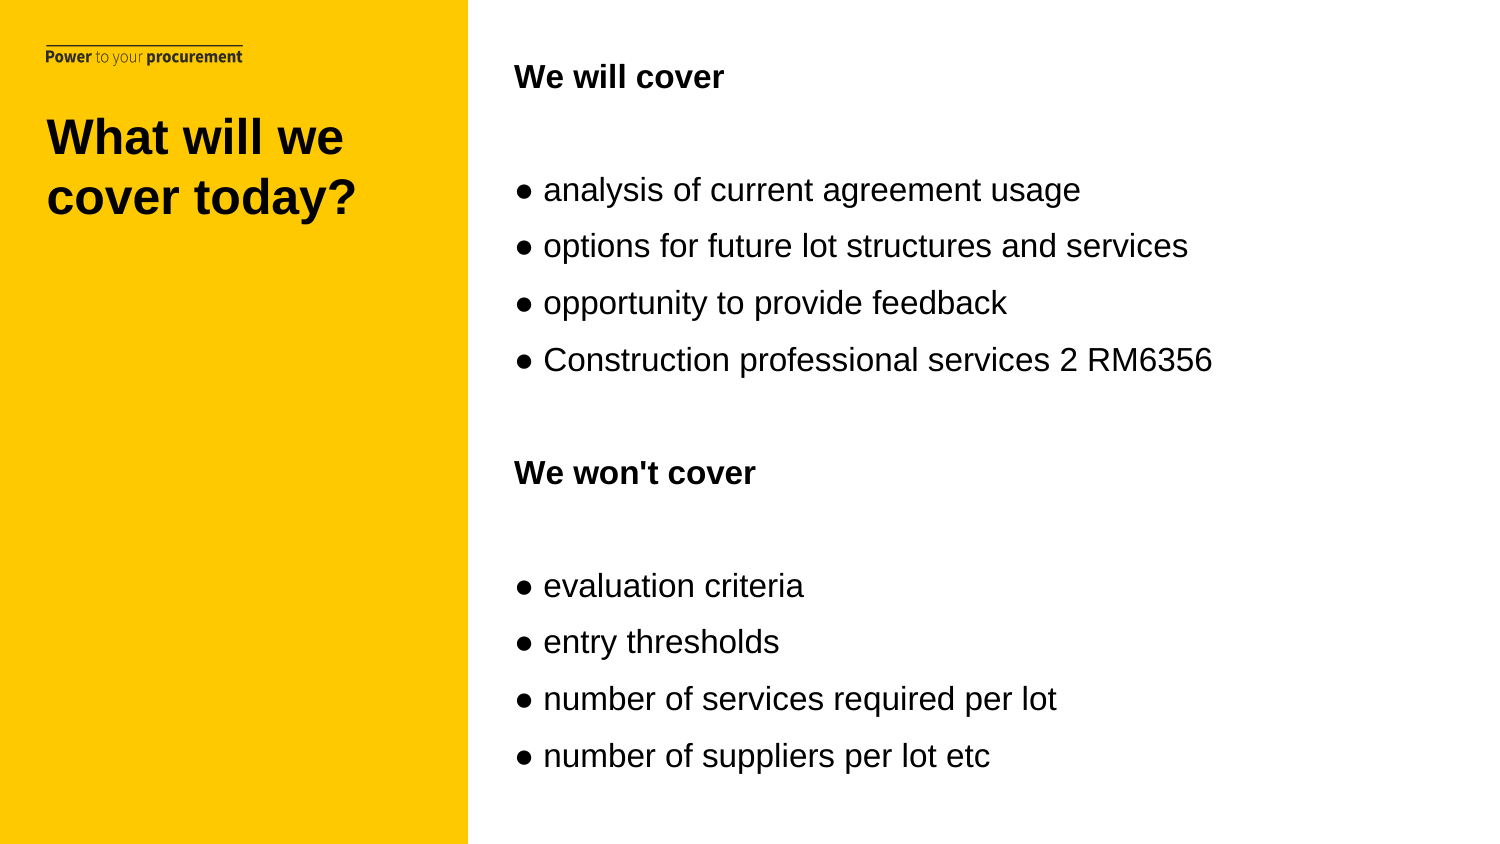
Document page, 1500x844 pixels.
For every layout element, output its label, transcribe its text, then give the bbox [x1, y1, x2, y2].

title What will we cover today? [46, 104, 423, 209]
title We will cover ● analysis of current agreement usage ● options for future lot structures and services ● opportunity to provide feedback ● Construction professional services 2 RM6356 We won't cover ● evaluation criteria ● entry thresholds ● number of services required per lot ● number of suppliers per lot etc [514, 54, 1407, 651]
